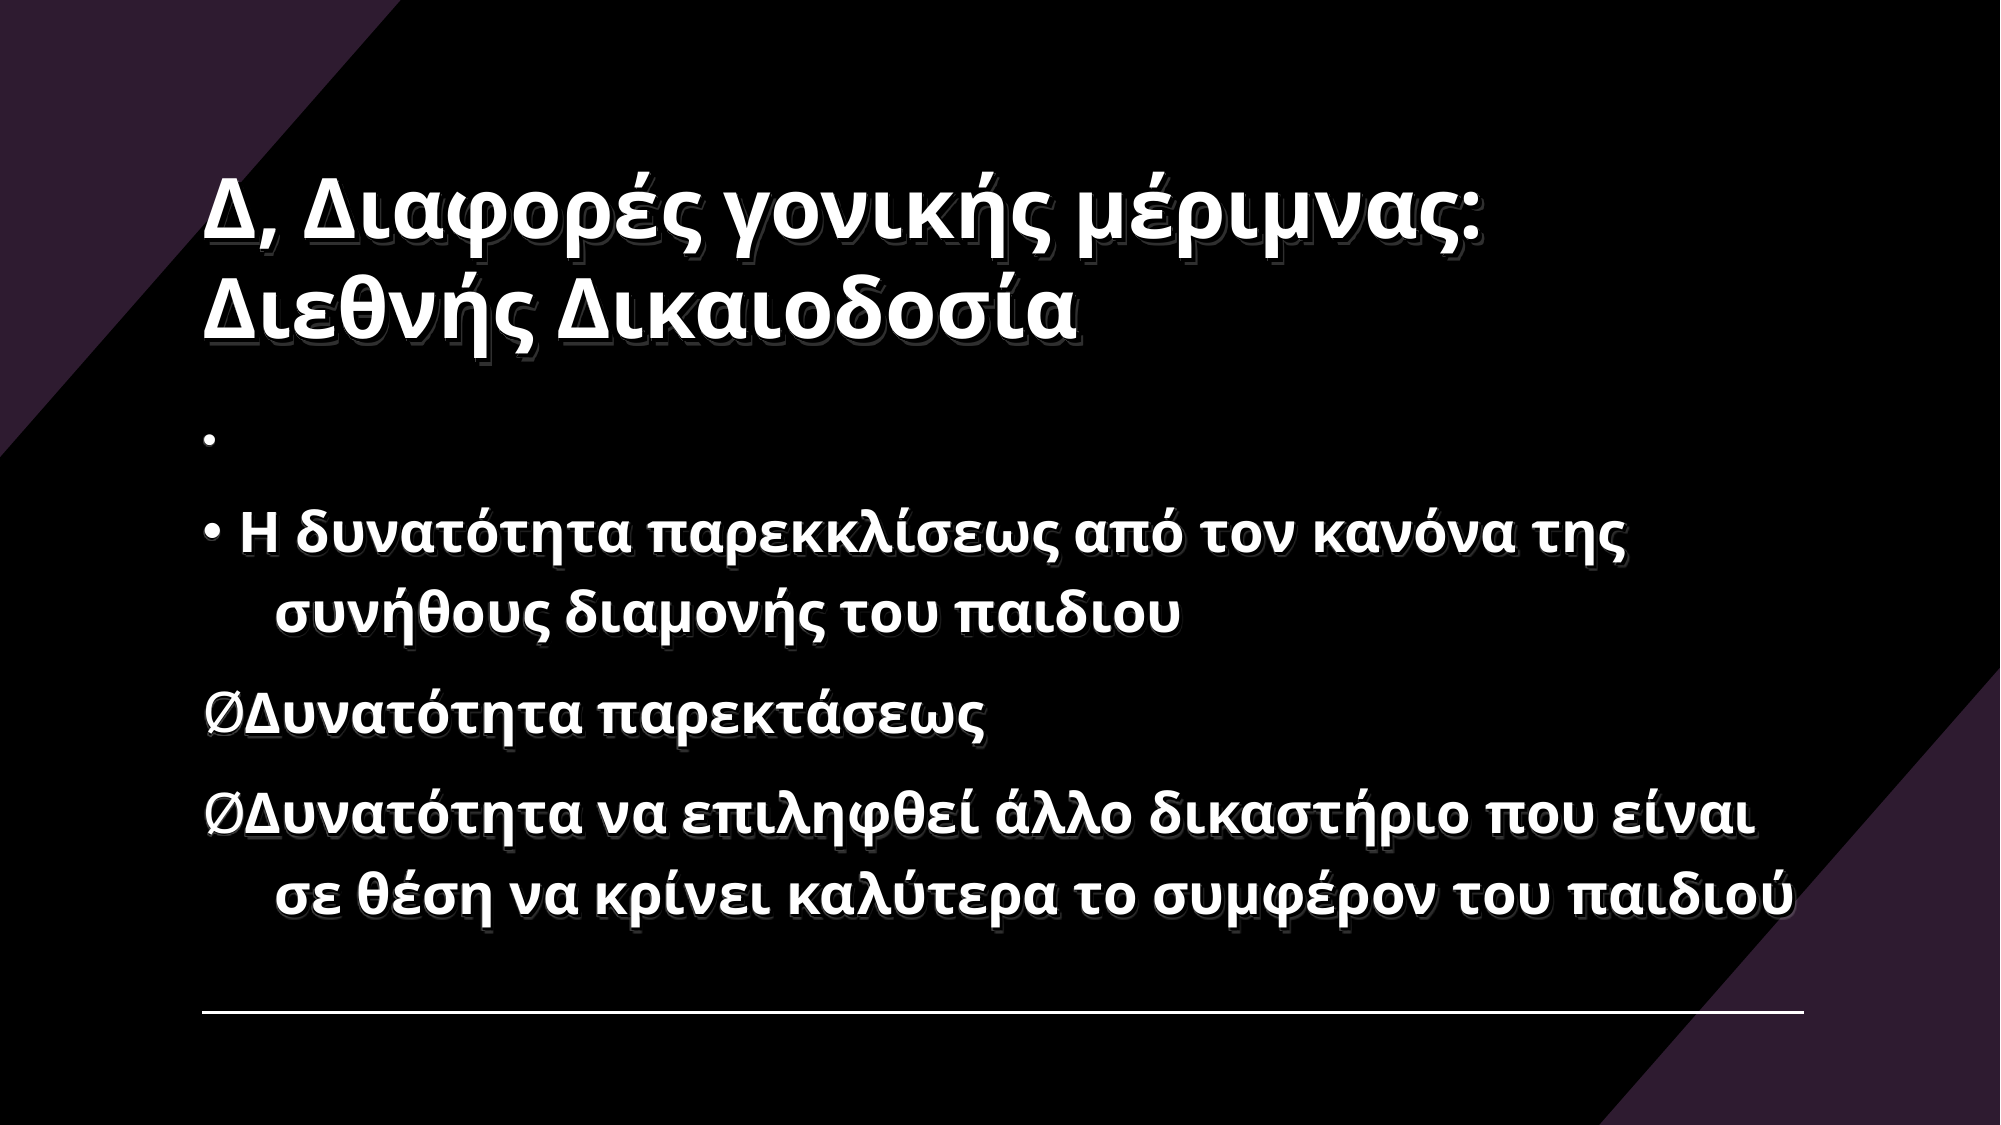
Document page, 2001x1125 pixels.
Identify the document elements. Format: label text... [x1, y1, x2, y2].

list Η δυνατότητα παρεκκλίσεως από τον κανόνα της συνήθους διαμονής του παιδιου Δυνατότητα παρεκτάσεως Δυνατότητα να επιληφθεί άλλο δικαστήριο που είναι σε θέση να κρίνει καλύτερα το συμφέρον του παιδιού [187, 407, 1813, 994]
title Δ, Διαφορές γονικής μέριμνας: Διεθνής Δικαιοδοσία [187, 143, 1813, 367]
